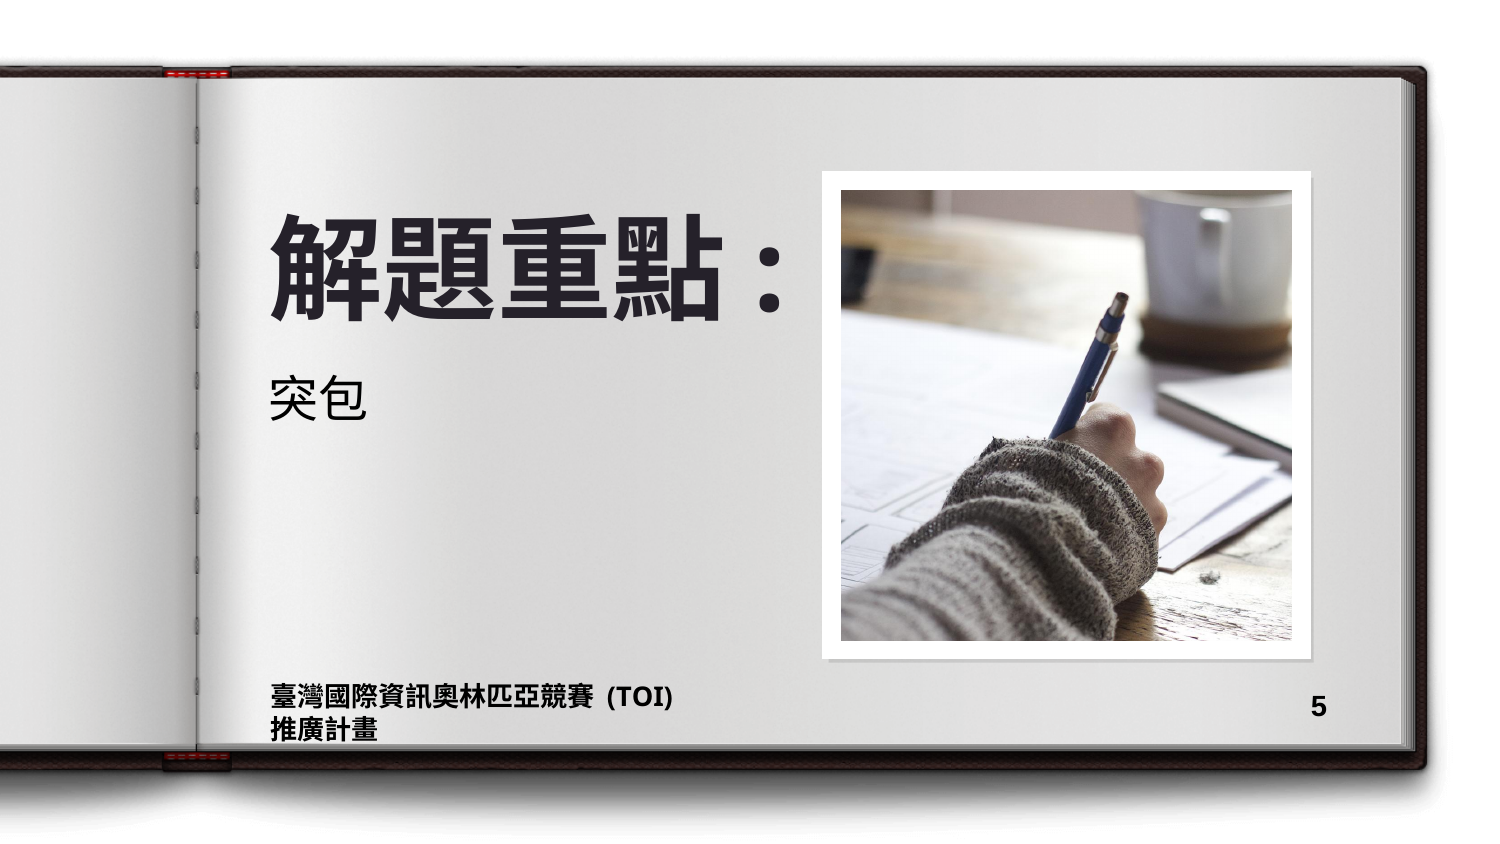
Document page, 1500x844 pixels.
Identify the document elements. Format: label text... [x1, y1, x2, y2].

text_box [829, 178, 1314, 663]
picture [841, 190, 1292, 641]
text_box 解題重點: [253, 158, 784, 350]
text_box ‹#› [1295, 672, 1386, 737]
text_box 突包 [253, 352, 807, 656]
